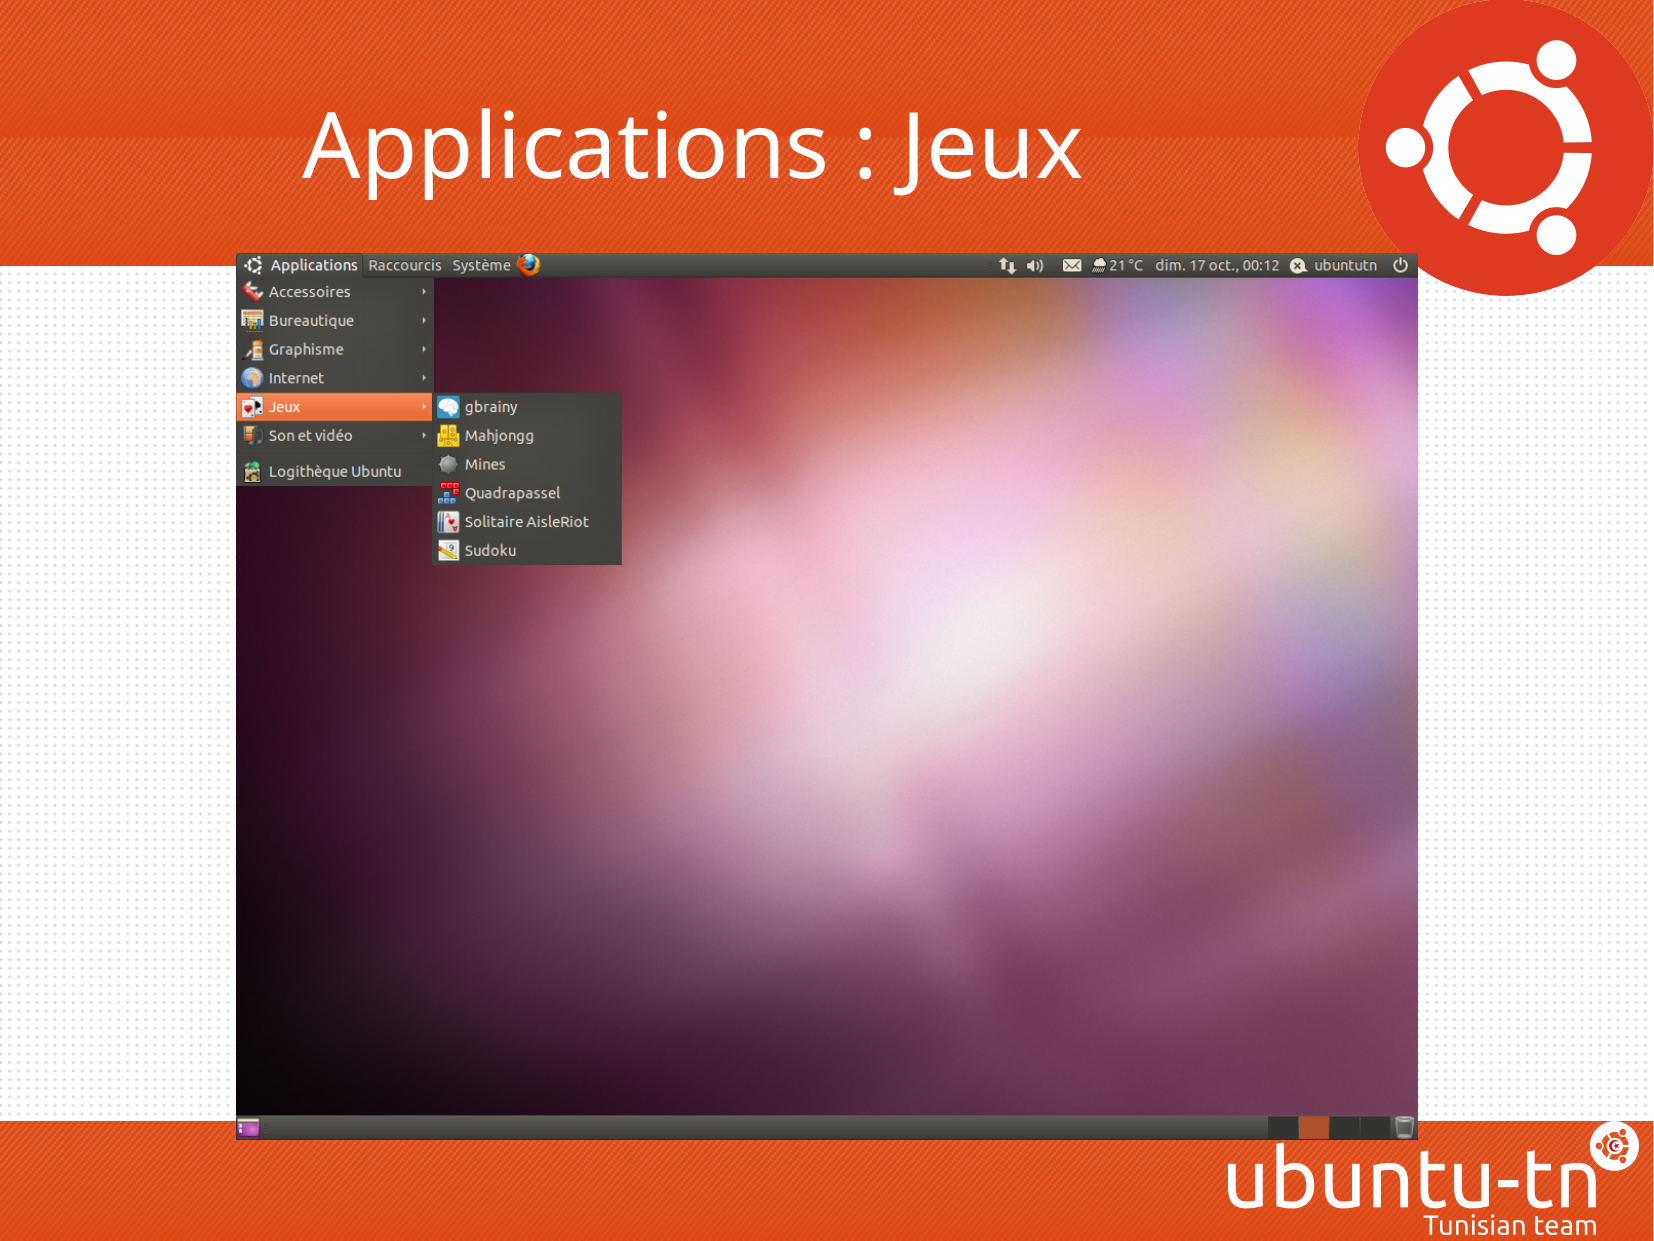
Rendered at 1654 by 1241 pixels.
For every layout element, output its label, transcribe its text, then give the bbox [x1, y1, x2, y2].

picture [0, 0, 1654, 1241]
title Applications : Jeux [29, 36, 1359, 250]
